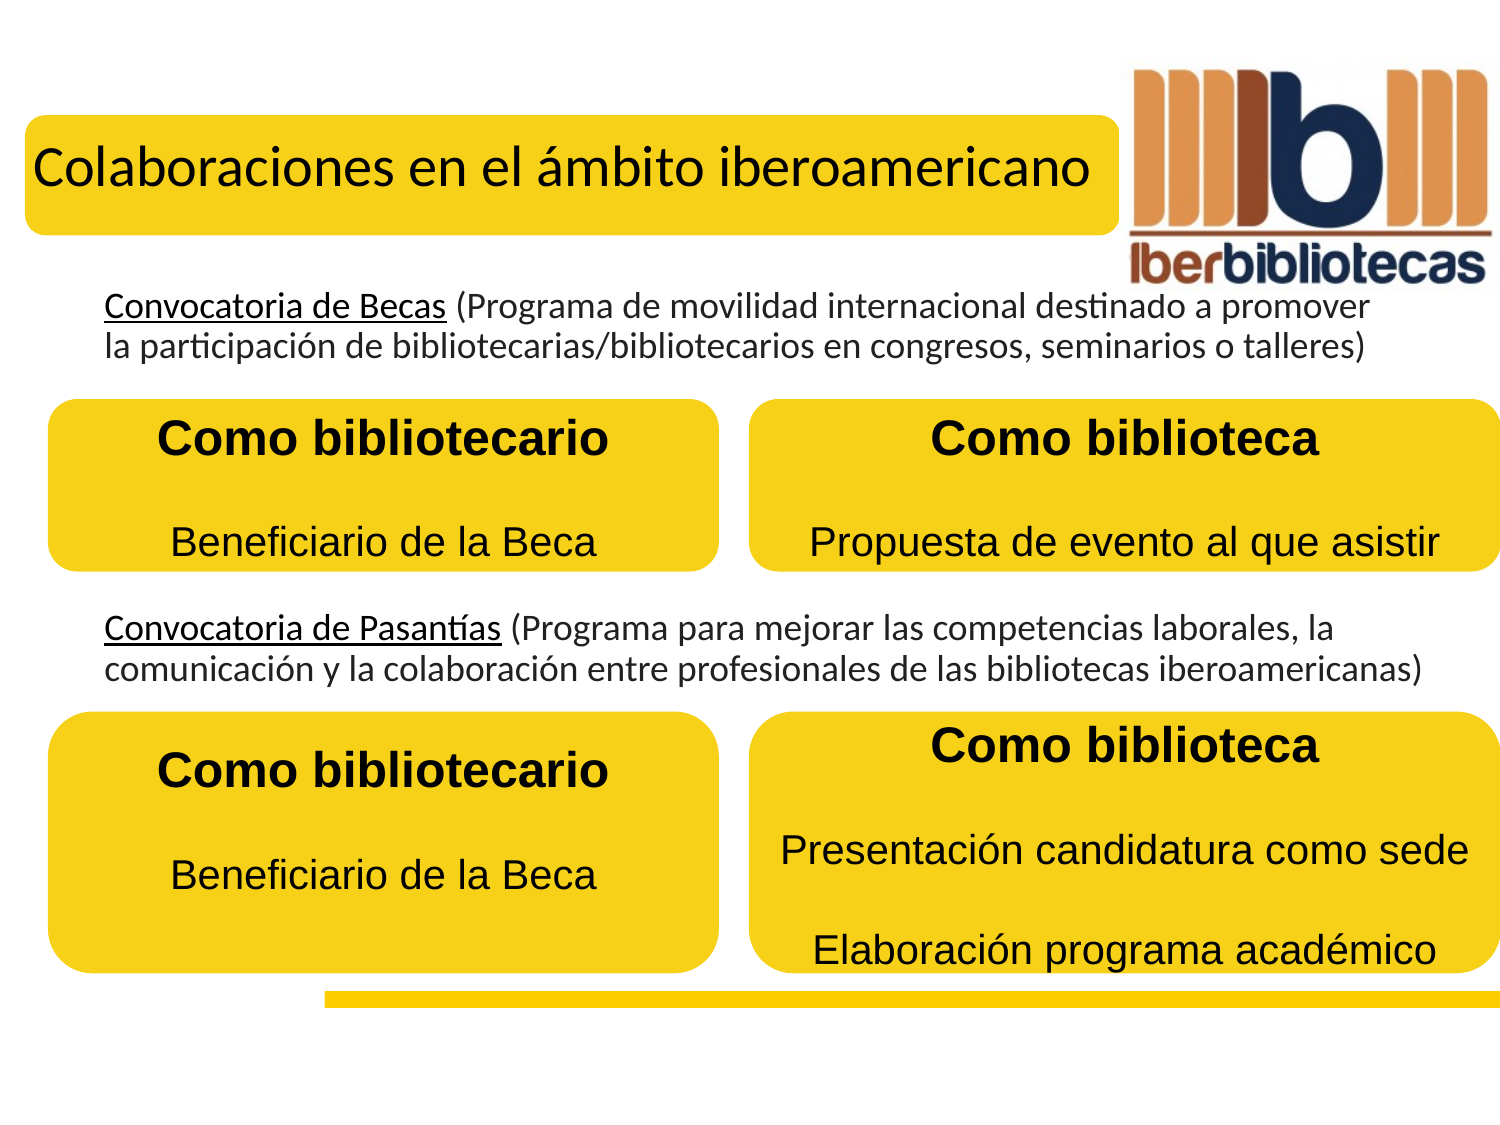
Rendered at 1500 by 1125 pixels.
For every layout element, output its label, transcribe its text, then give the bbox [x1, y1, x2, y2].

picture [1119, 57, 1500, 294]
text_box Como bibliotecario Beneficiario de la Beca [48, 712, 718, 973]
text_box Convocatoria de Pasantías (Programa para mejorar las competencias laborales, la comunicación y la colaboración entre profesionales de las bibliotecas iberoamericanas) [89, 600, 1457, 720]
list Convocatoria de Becas (Programa de movilidad internacional destinado a promover la participación de bibliotecarias/bibliotecarios en congresos, seminarios o talleres) [89, 278, 1405, 397]
text_box Como bibliotecario Beneficiario de la Beca [48, 400, 718, 571]
text_box Como biblioteca Propuesta de evento al que asistir [749, 400, 1500, 571]
text_box Como biblioteca Presentación candidatura como sede Elaboración programa académico [749, 712, 1500, 973]
text_box Colaboraciones en el ámbito iberoamericano [0, 73, 1119, 262]
